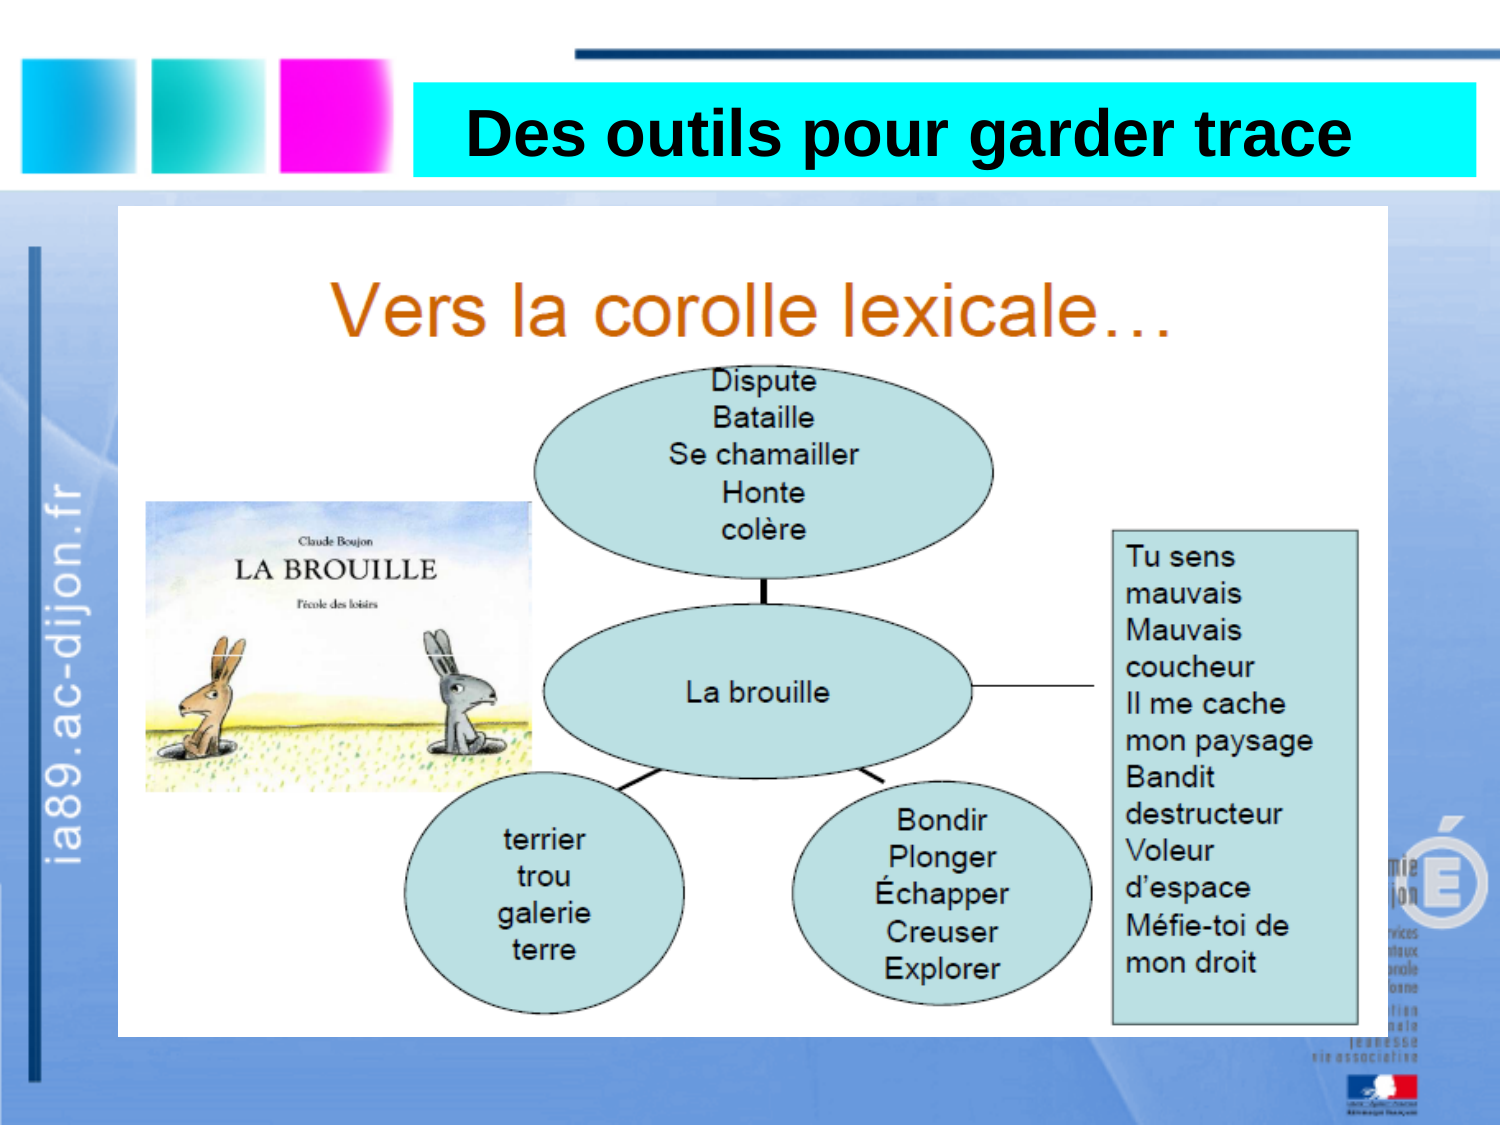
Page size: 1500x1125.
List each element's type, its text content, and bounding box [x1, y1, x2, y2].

text_box Des outils pour garder trace [413, 82, 1477, 178]
picture [0, 0, 1500, 1125]
